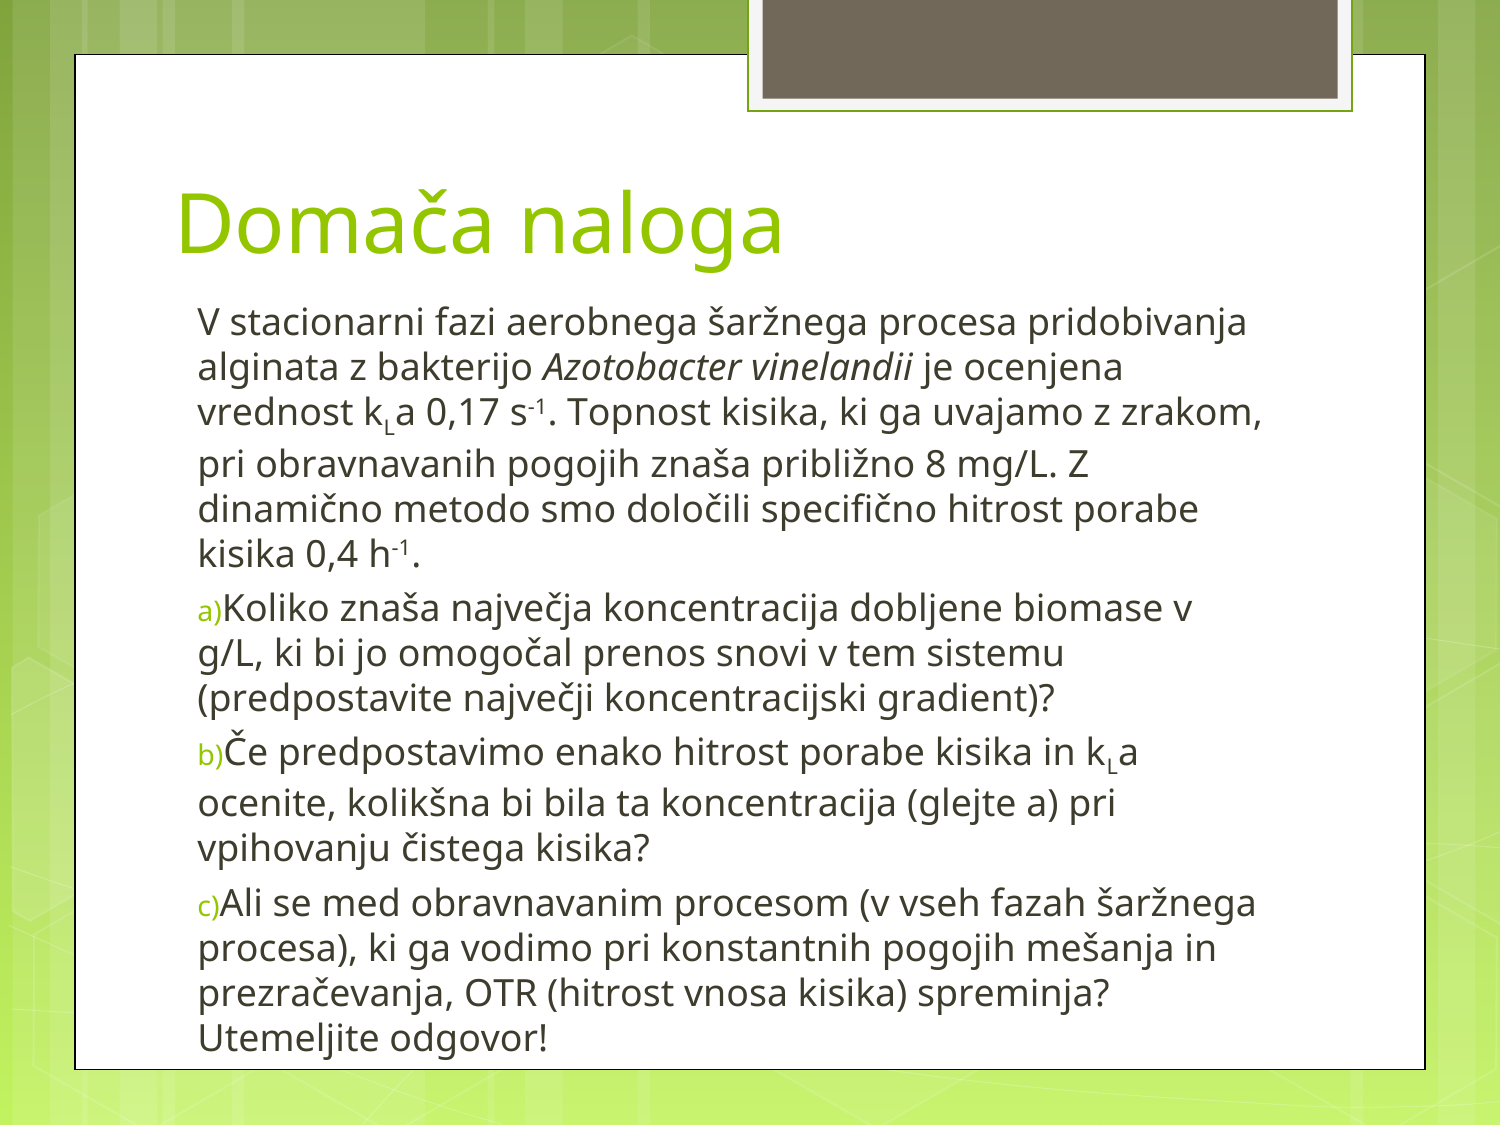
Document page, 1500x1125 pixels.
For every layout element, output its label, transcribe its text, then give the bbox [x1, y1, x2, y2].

title Domača naloga [159, 90, 1312, 278]
list V stacionarni fazi aerobnega šaržnega procesa pridobivanja alginata z bakterijo Azotobacter vinelandii je ocenjena vrednost kLa 0,17 s-1. Topnost kisika, ki ga uvajamo z zrakom, pri obravnavanih pogojih znaša približno 8 mg/L. Z dinamično metodo smo določili specifično hitrost porabe kisika 0,4 h-1. Koliko znaša največja koncentracija dobljene biomase v g/L, ki bi jo omogočal prenos snovi v tem sistemu (predpostavite največji koncentracijski gradient)? Če predpostavimo enako hitrost porabe kisika in kLa ocenite, kolikšna bi bila ta koncentracija (glejte a) pri vpihovanju čistega kisika? Ali se med obravnavanim procesom (v vseh fazah šaržnega procesa), ki ga vodimo pri konstantnih pogojih mešanja in prezračevanja, OTR (hitrost vnosa kisika) spreminja? Utemeljite odgovor! [171, 290, 1283, 941]
